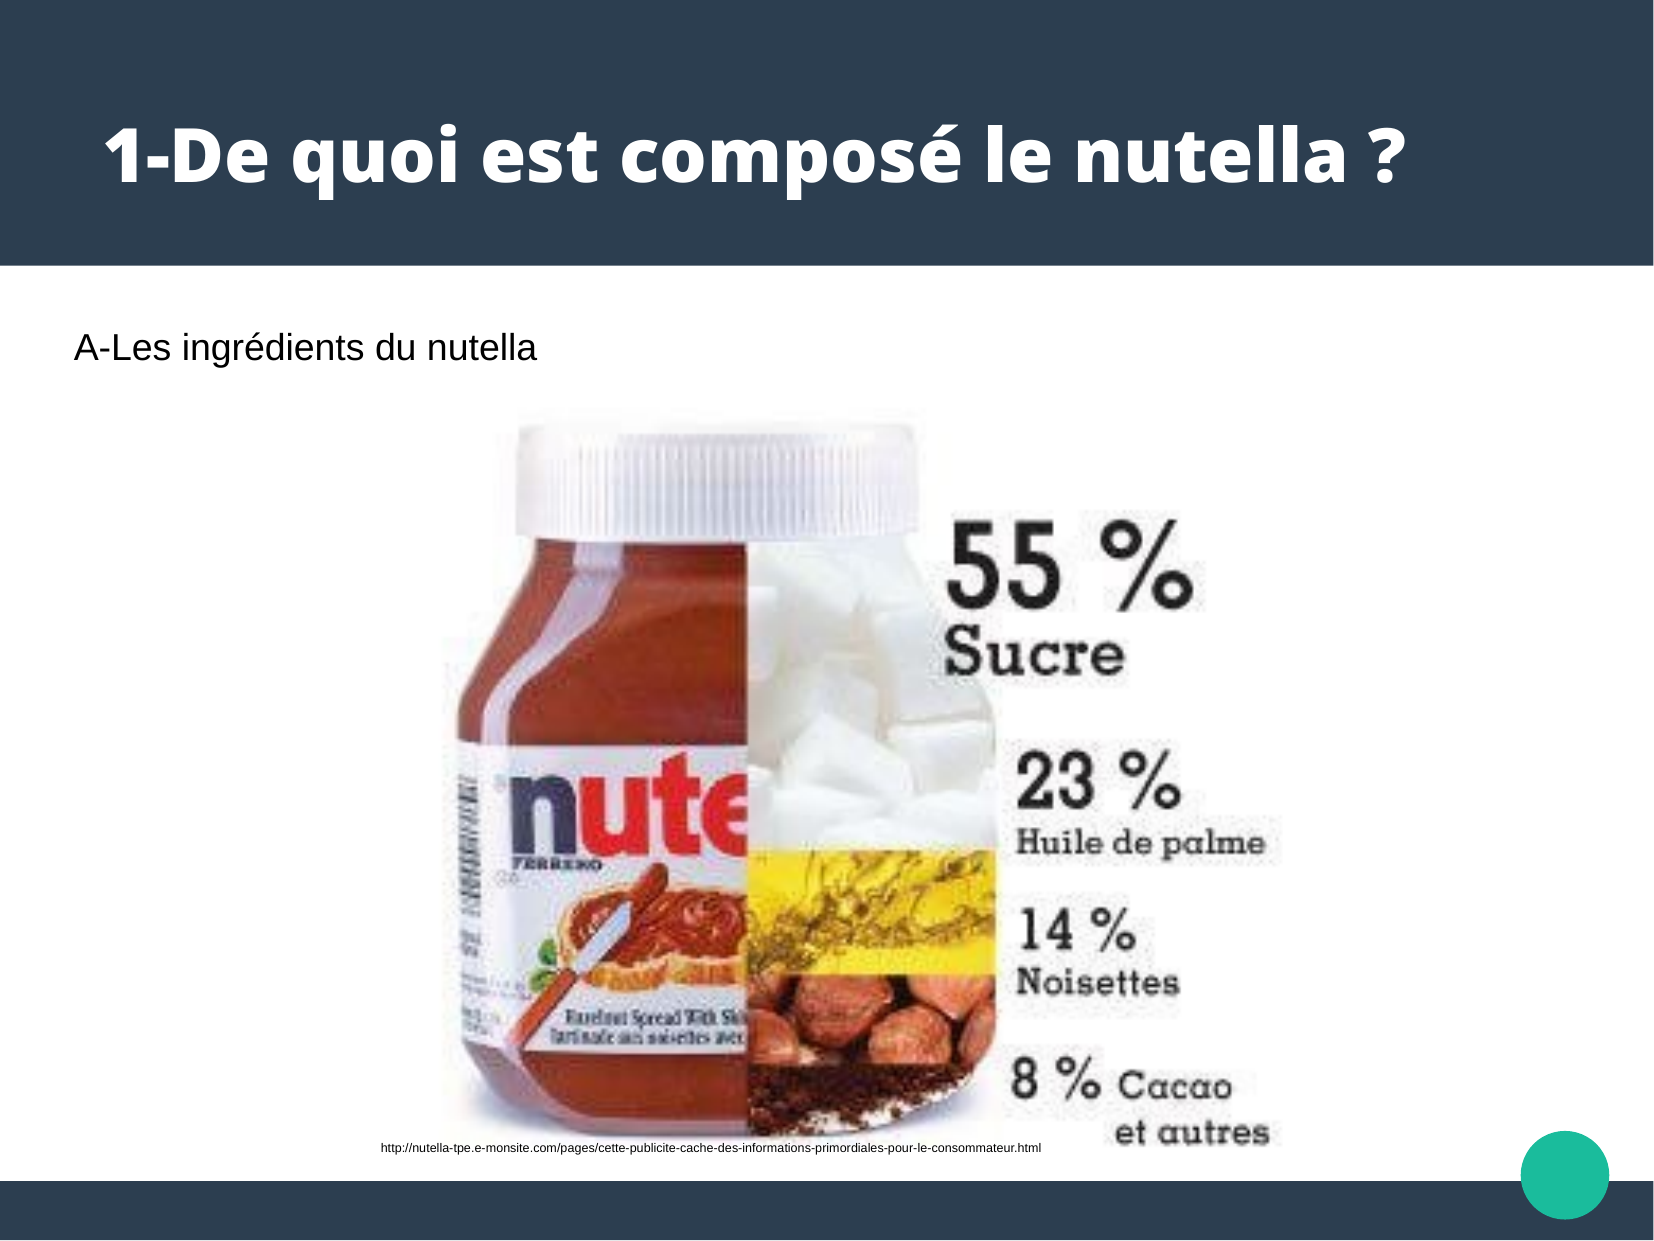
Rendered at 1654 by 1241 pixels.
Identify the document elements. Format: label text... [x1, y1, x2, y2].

title 1-De quoi est composé le nutella ? [82, 39, 1571, 267]
text_box A-Les ingrédients du nutella [59, 318, 1571, 376]
text_box http://nutella-tpe.e-monsite.com/pages/cette-publicite-cache-des-informations-primordiales-pour-le-consommateur.html [366, 1133, 1063, 1241]
picture [291, 384, 1356, 1179]
